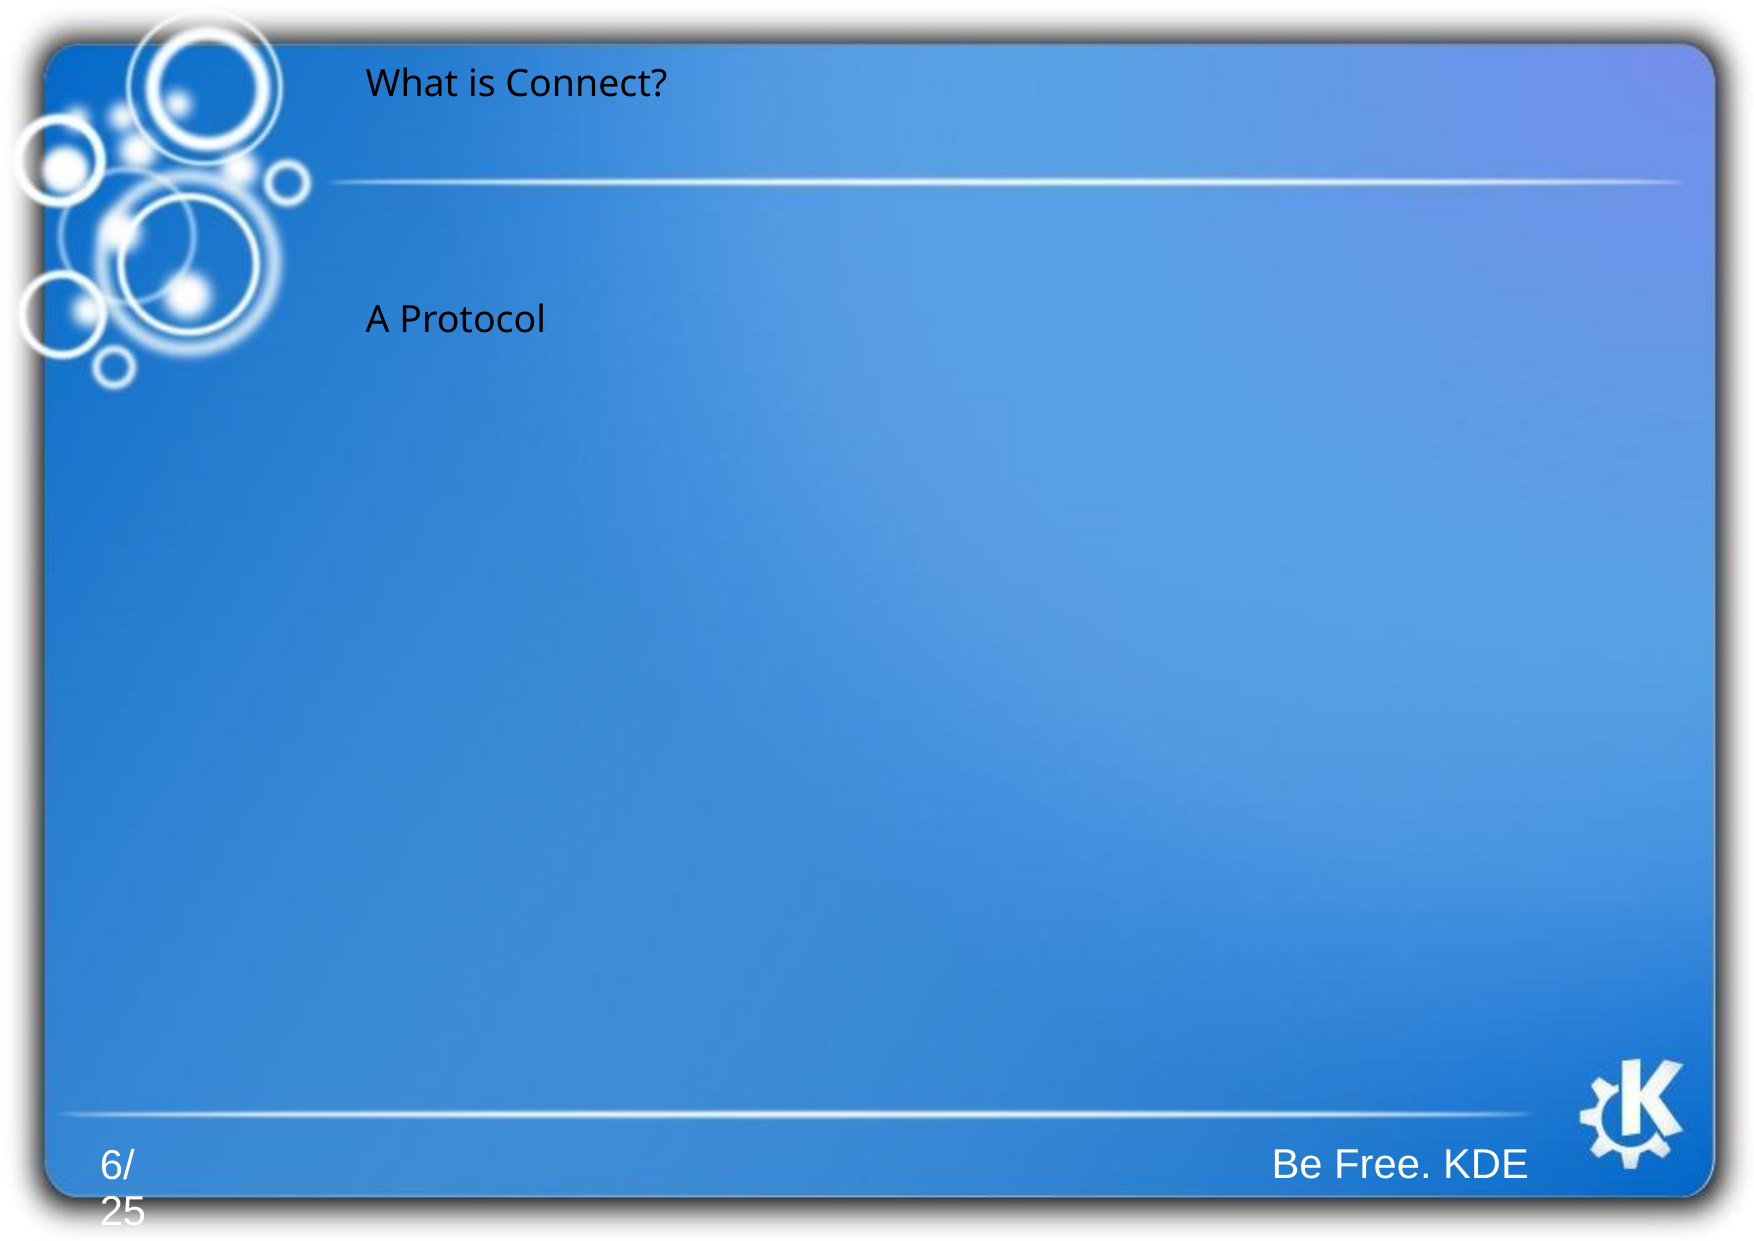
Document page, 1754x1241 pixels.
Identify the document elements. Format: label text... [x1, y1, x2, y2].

title What is Connect? [350, 49, 1649, 174]
list A Protocol [350, 285, 802, 401]
picture [0, 0, 1754, 1241]
